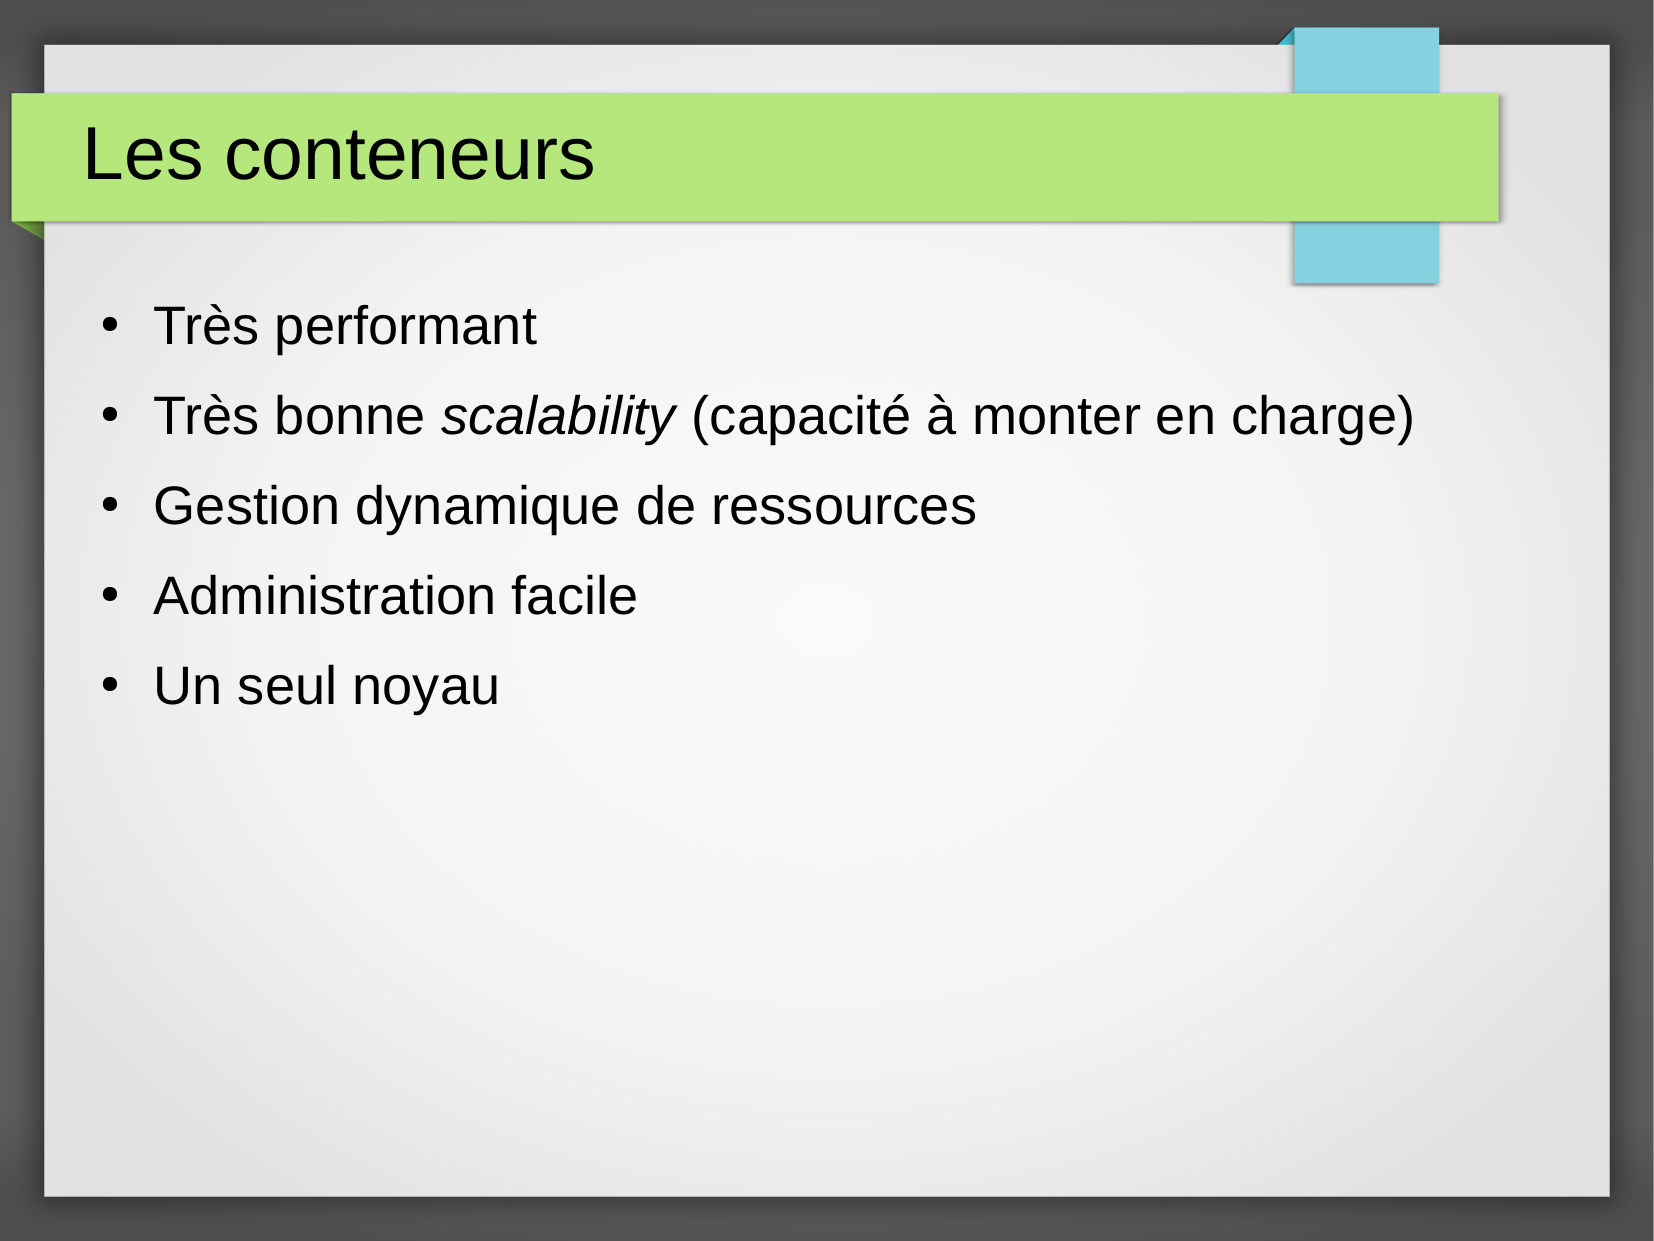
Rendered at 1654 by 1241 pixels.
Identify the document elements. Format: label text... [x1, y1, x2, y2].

list Très performant Très bonne scalability (capacité à monter en charge) Gestion dynamique de ressources Administration facile Un seul noyau [82, 295, 1571, 1015]
picture [0, 0, 1654, 1241]
title Les conteneurs [82, 94, 1264, 213]
